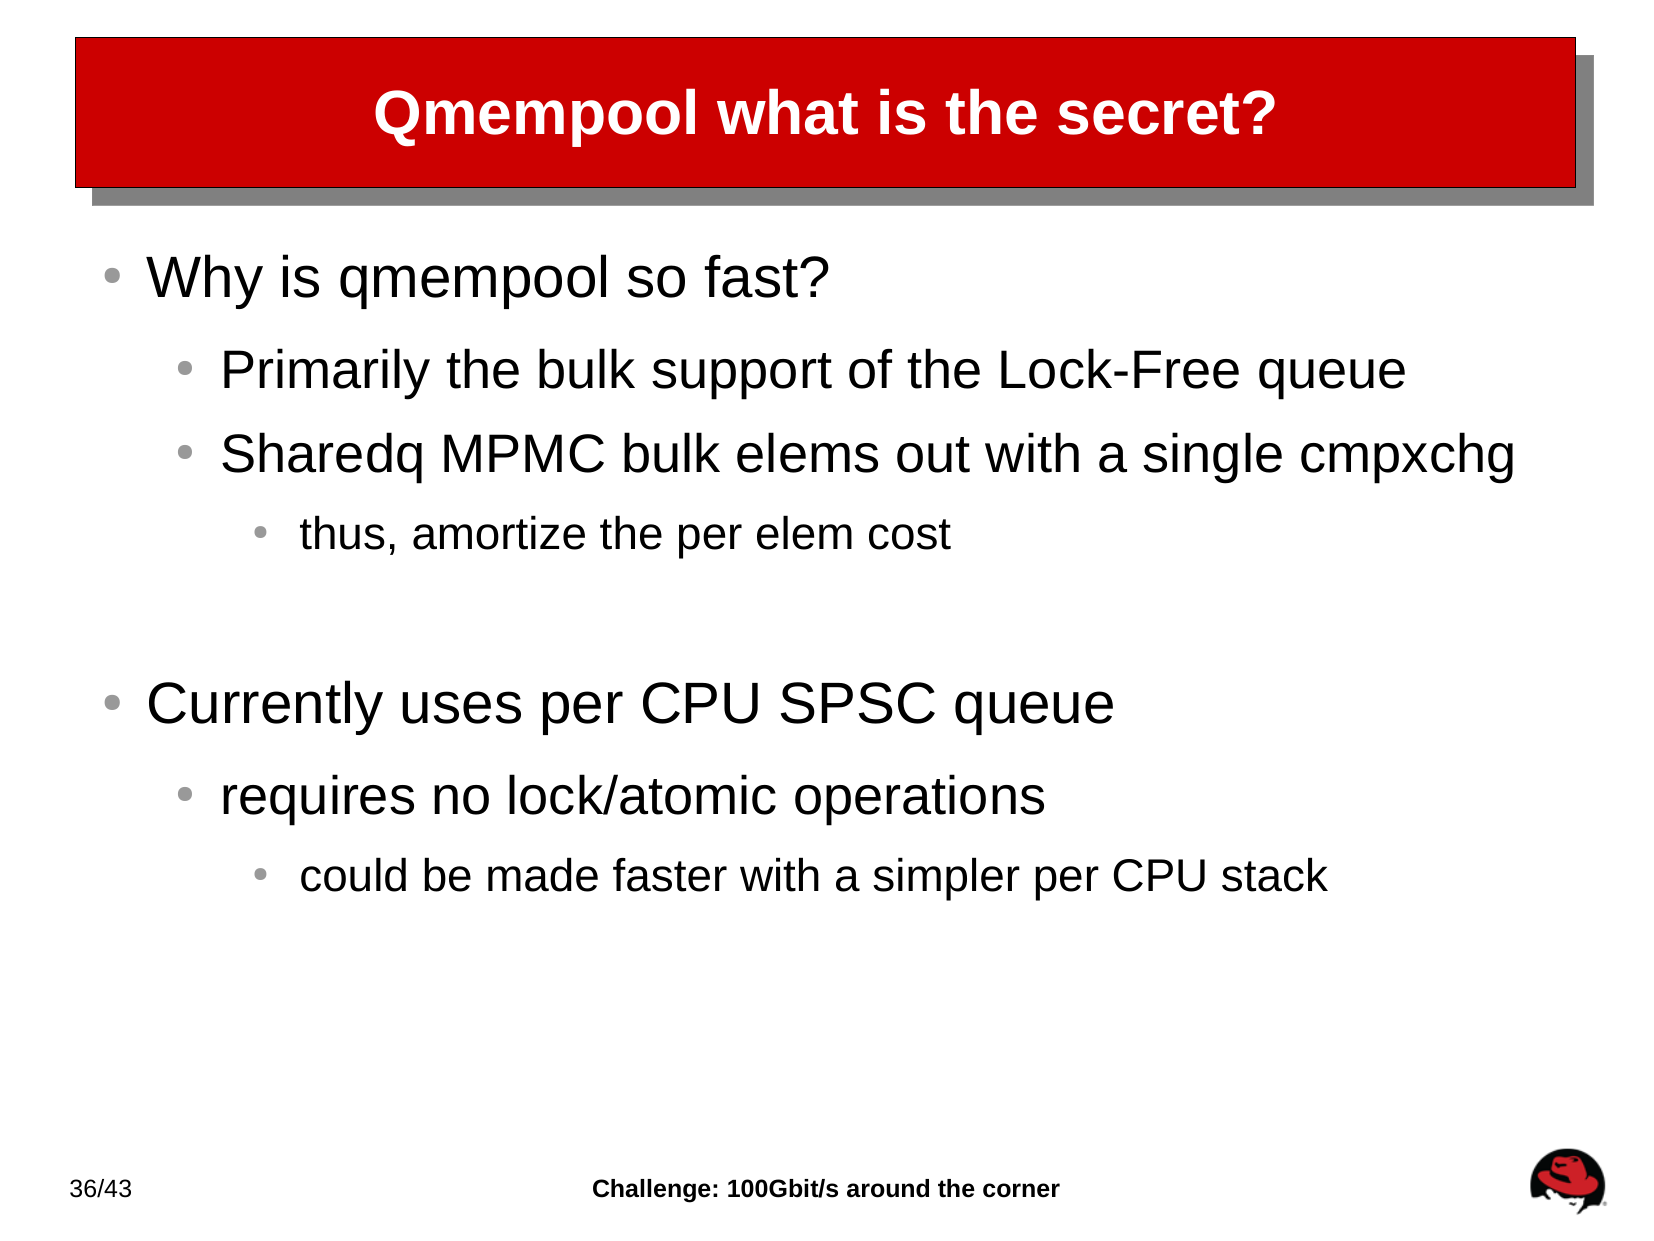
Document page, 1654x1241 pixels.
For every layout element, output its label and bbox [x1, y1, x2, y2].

text_box [82, 37, 1571, 203]
text_box [86, 244, 1576, 1054]
picture [1529, 1146, 1613, 1224]
